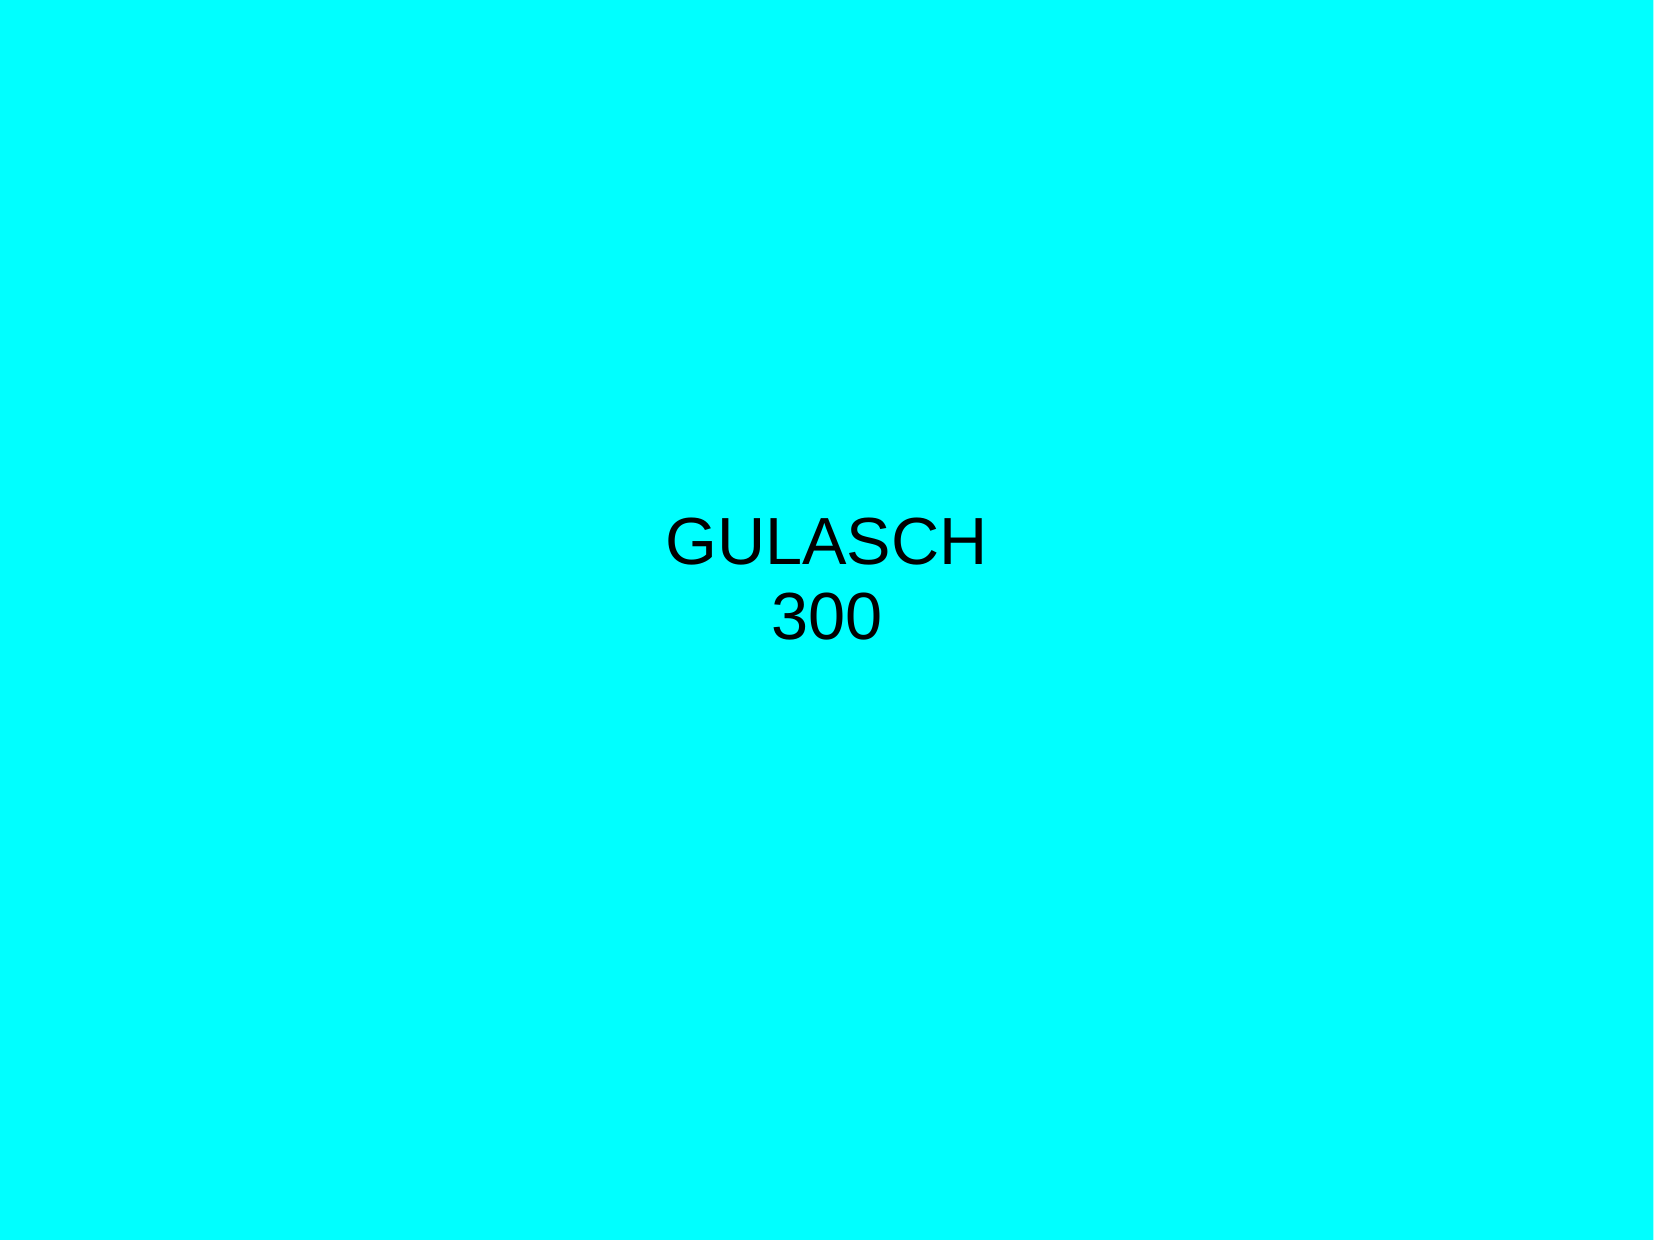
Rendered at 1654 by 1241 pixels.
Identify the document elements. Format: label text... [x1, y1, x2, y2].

subtitle GULASCH 300 [82, 49, 1571, 1109]
